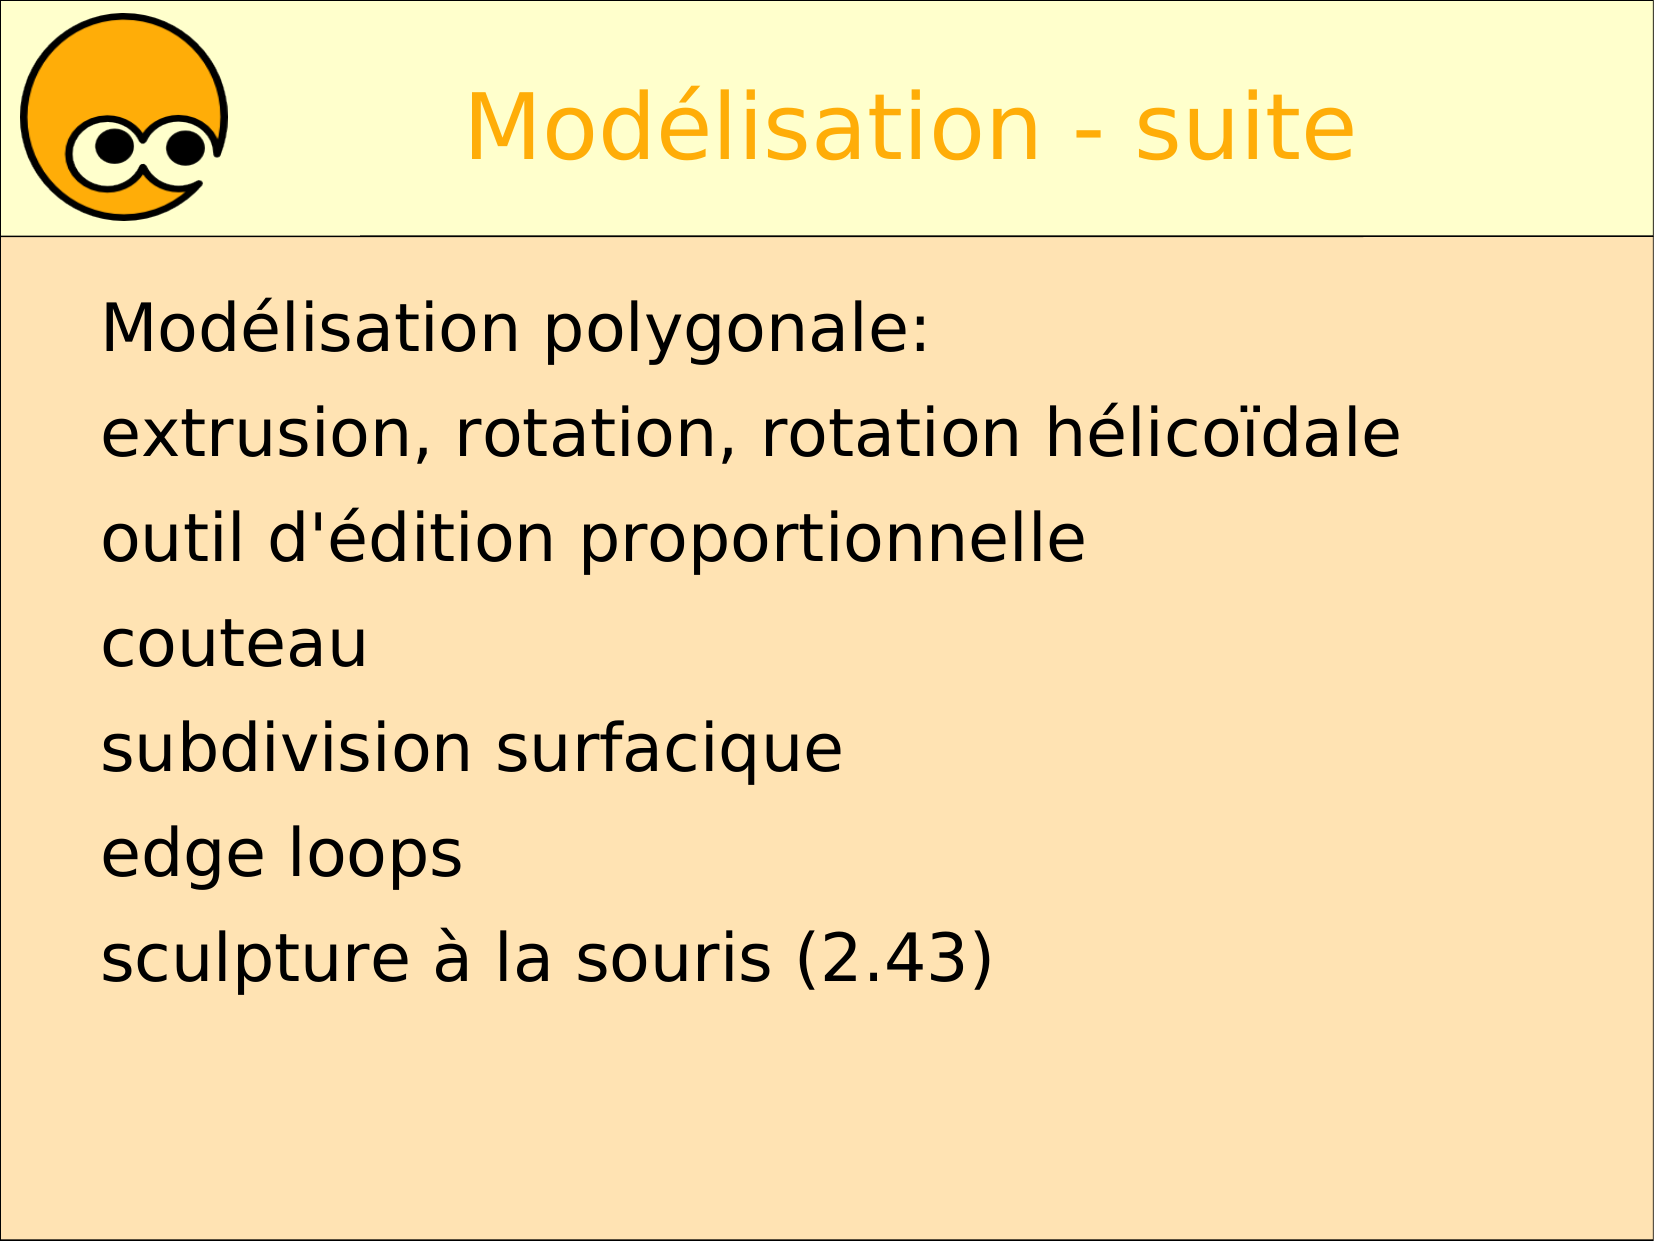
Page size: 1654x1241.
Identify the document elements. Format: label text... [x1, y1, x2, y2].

list Modélisation polygonale: extrusion, rotation, rotation hélicoïdale outil d'édition proportionnelle couteau subdivision surfacique edge loops sculpture à la souris (2.43) [82, 290, 1571, 1109]
picture [20, 13, 228, 221]
title Modélisation - suite [252, 49, 1571, 207]
